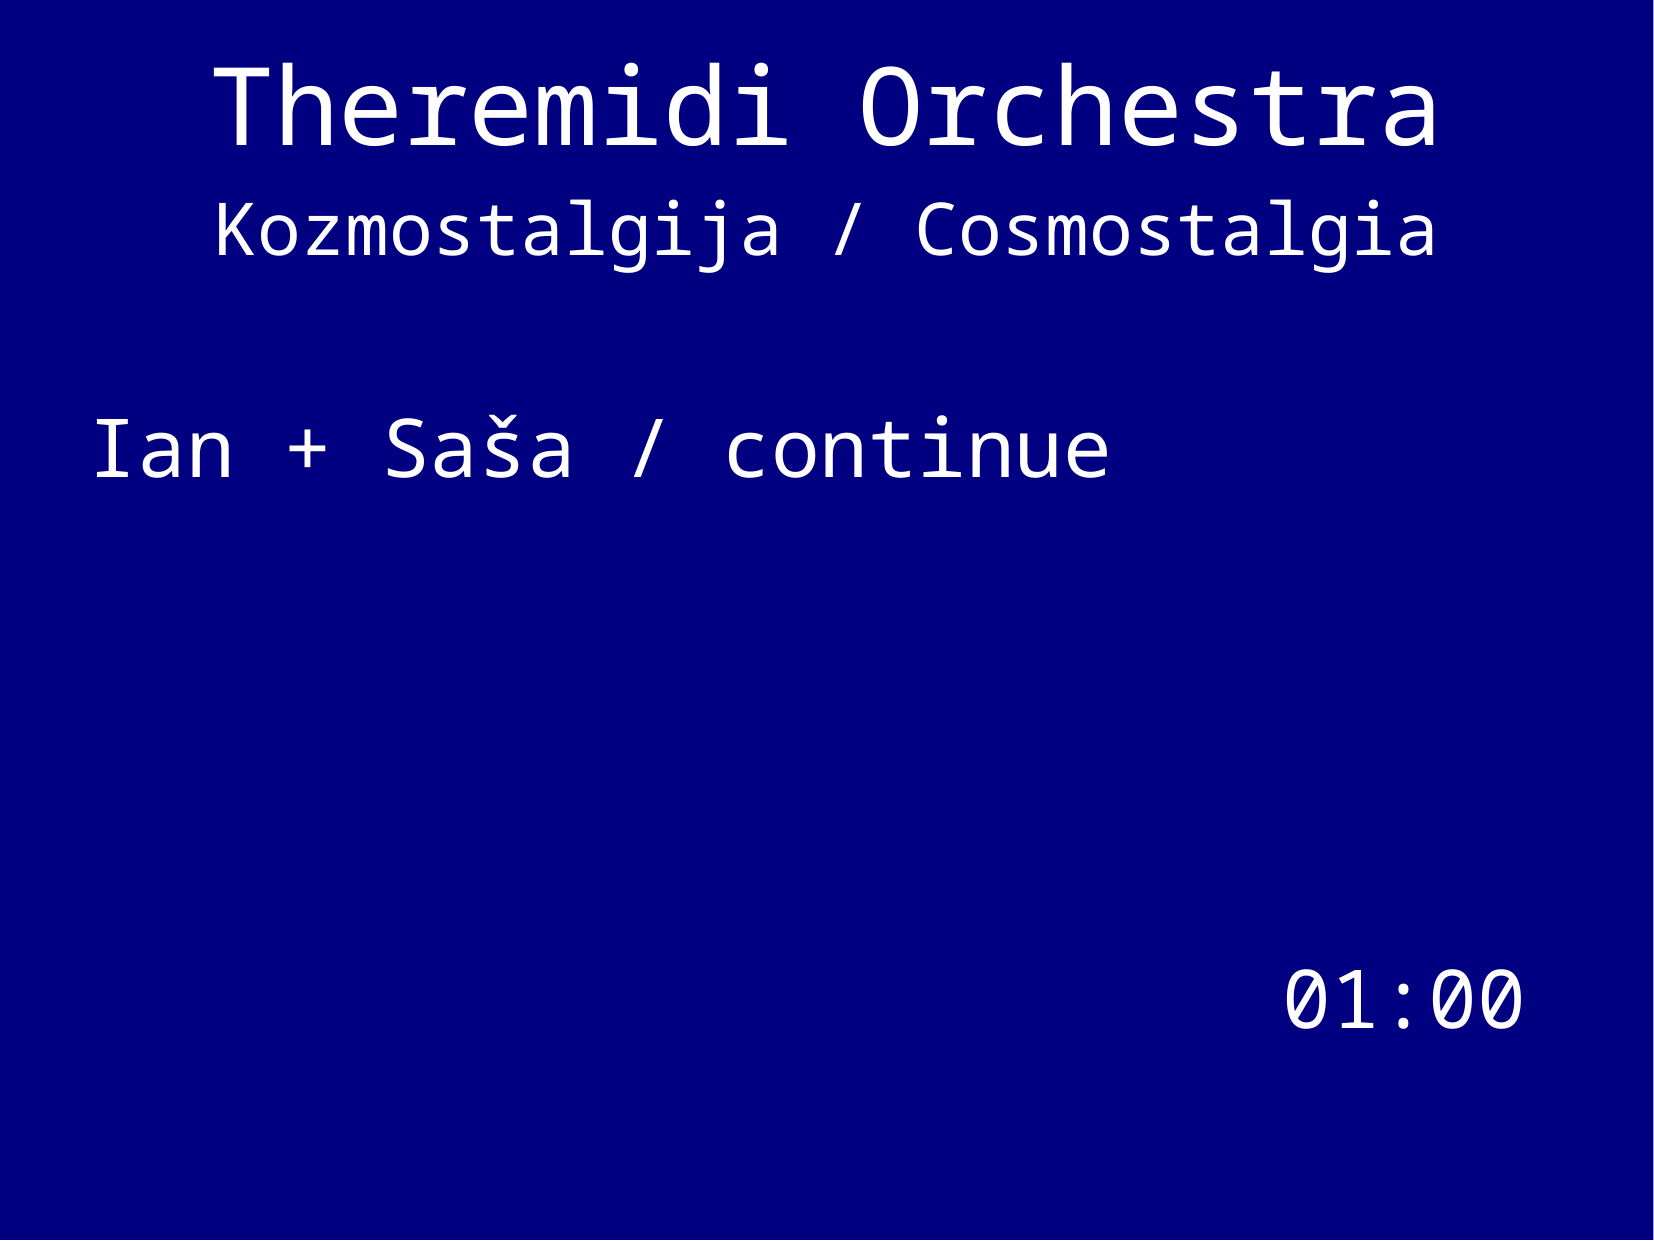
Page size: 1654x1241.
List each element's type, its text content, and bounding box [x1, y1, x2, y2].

subtitle Ian + Saša / continue [88, 272, 1566, 1063]
title Theremidi Orchestra Kozmostalgija / Cosmostalgia [82, 49, 1571, 257]
text_box 01:00 [1282, 900, 1620, 1096]
